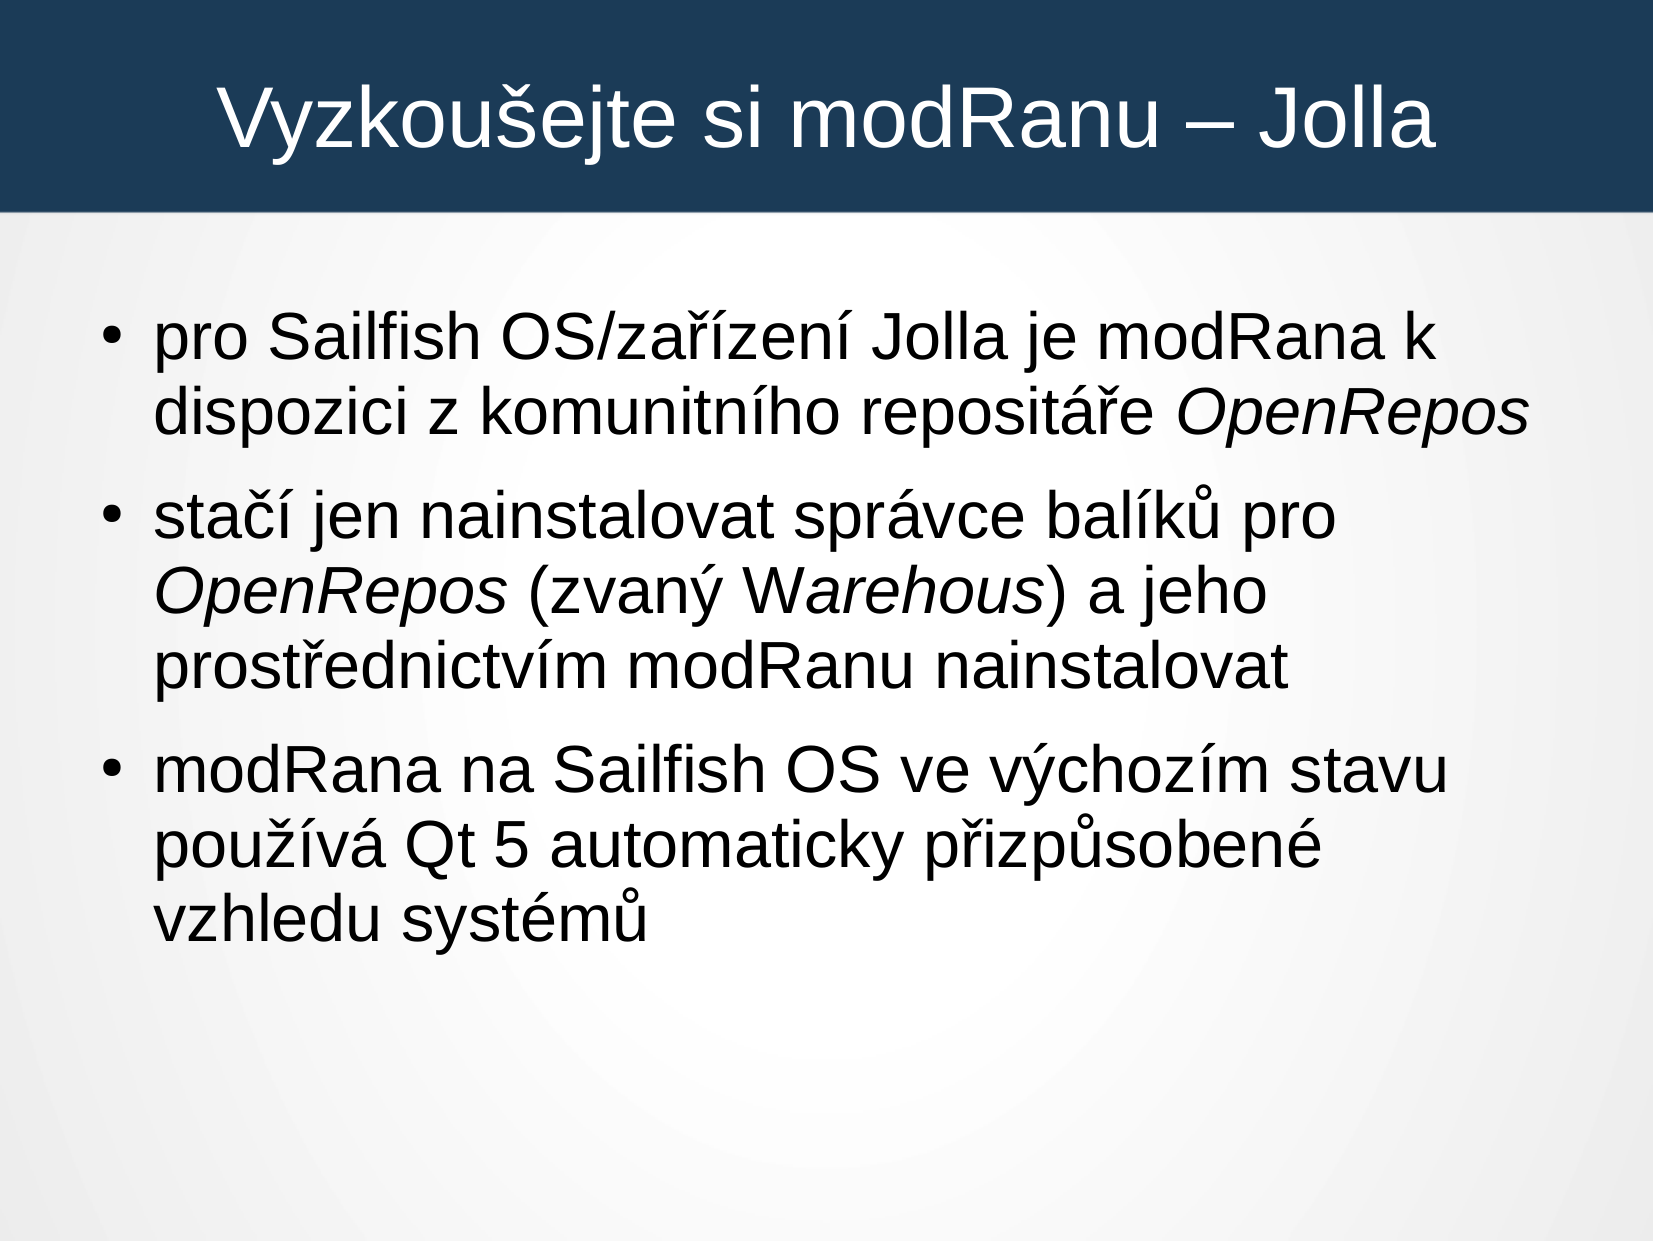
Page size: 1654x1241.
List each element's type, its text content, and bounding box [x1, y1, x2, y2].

list pro Sailfish OS/zařízení Jolla je modRana k dispozici z komunitního repositáře OpenRepos stačí jen nainstalovat správce balíků pro OpenRepos (zvaný Warehous) a jeho prostřednictvím modRanu nainstalovat modRana na Sailfish OS ve výchozím stavu používá Qt 5 automaticky přizpůsobené vzhledu systémů [82, 299, 1571, 1063]
title Vyzkoušejte si modRanu – Jolla [82, 47, 1571, 189]
picture [0, 0, 1653, 1241]
